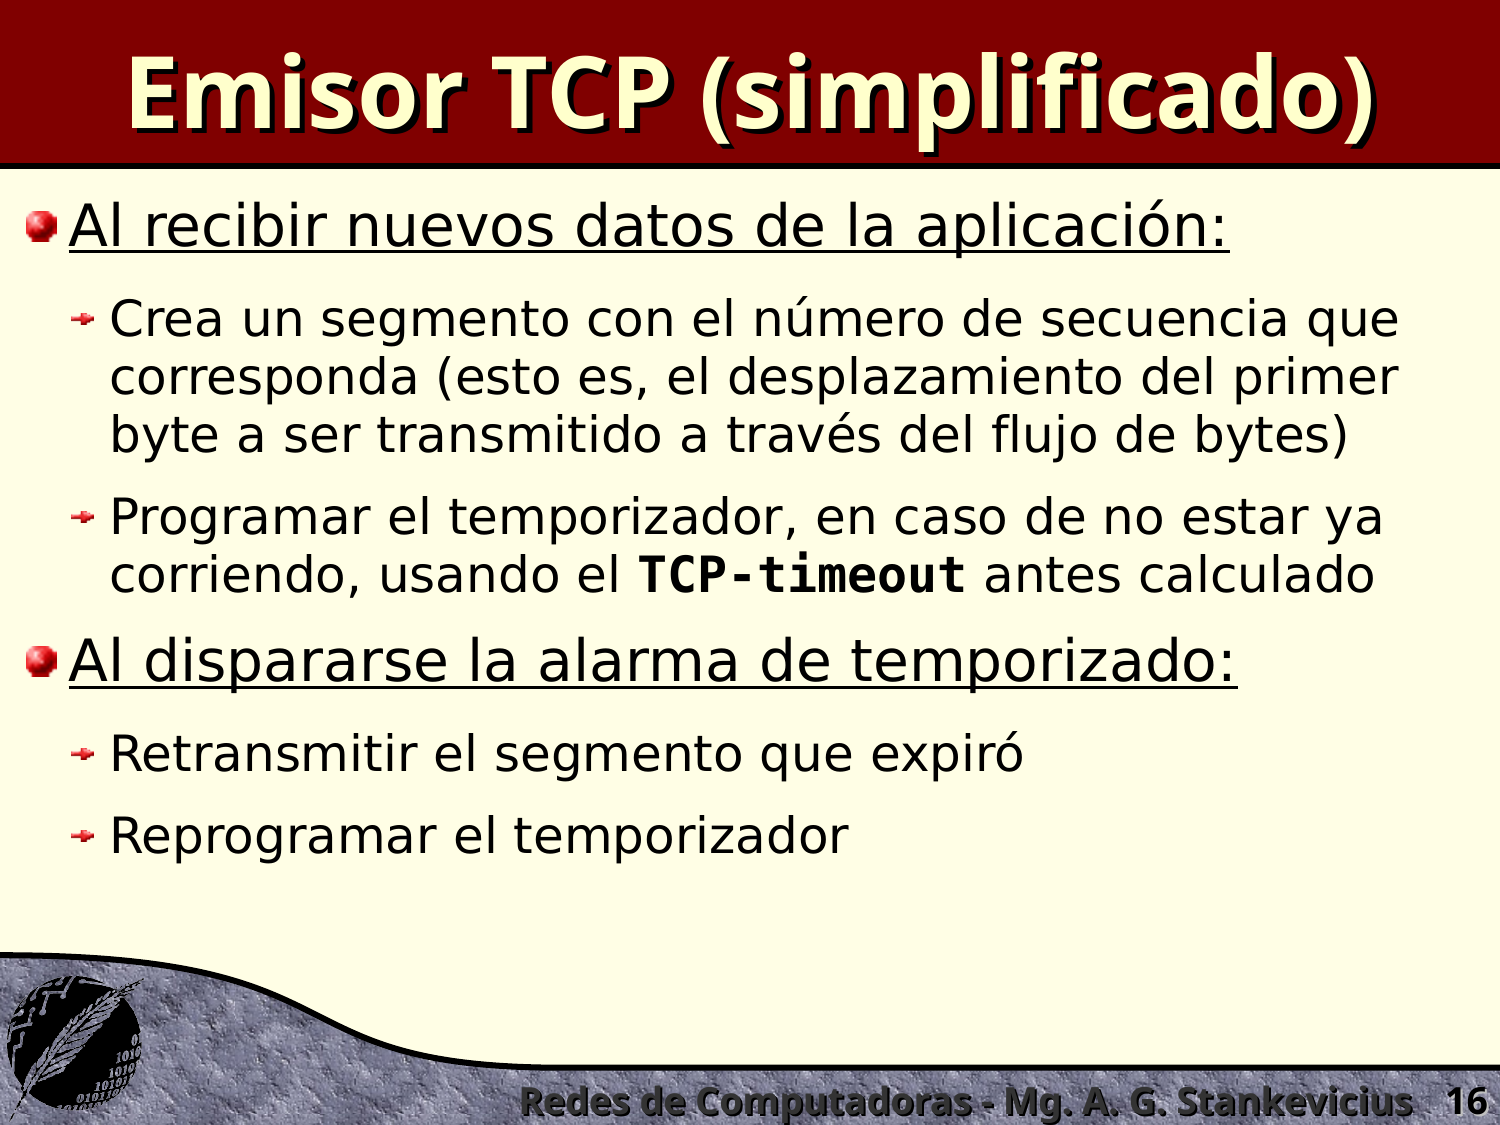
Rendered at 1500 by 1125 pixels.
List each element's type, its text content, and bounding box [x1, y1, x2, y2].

title Emisor TCP (simplificado) [15, 5, 1485, 160]
picture [1047, 1100, 1054, 1110]
picture [790, 1100, 795, 1110]
list Al recibir nuevos datos de la aplicación: Crea un segmento con el número de secuencia que corresponda (esto es, el desplazamiento del primer byte a ser transmitido a través del flujo de bytes) Programar el temporizador, en caso de no estar ya corriendo, usando el TCP-timeout antes calculado Al dispararse la alarma de temporizado: Retransmitir el segmento que expiró Reprogramar el temporizador [11, 192, 1486, 921]
picture [0, 959, 1500, 1125]
